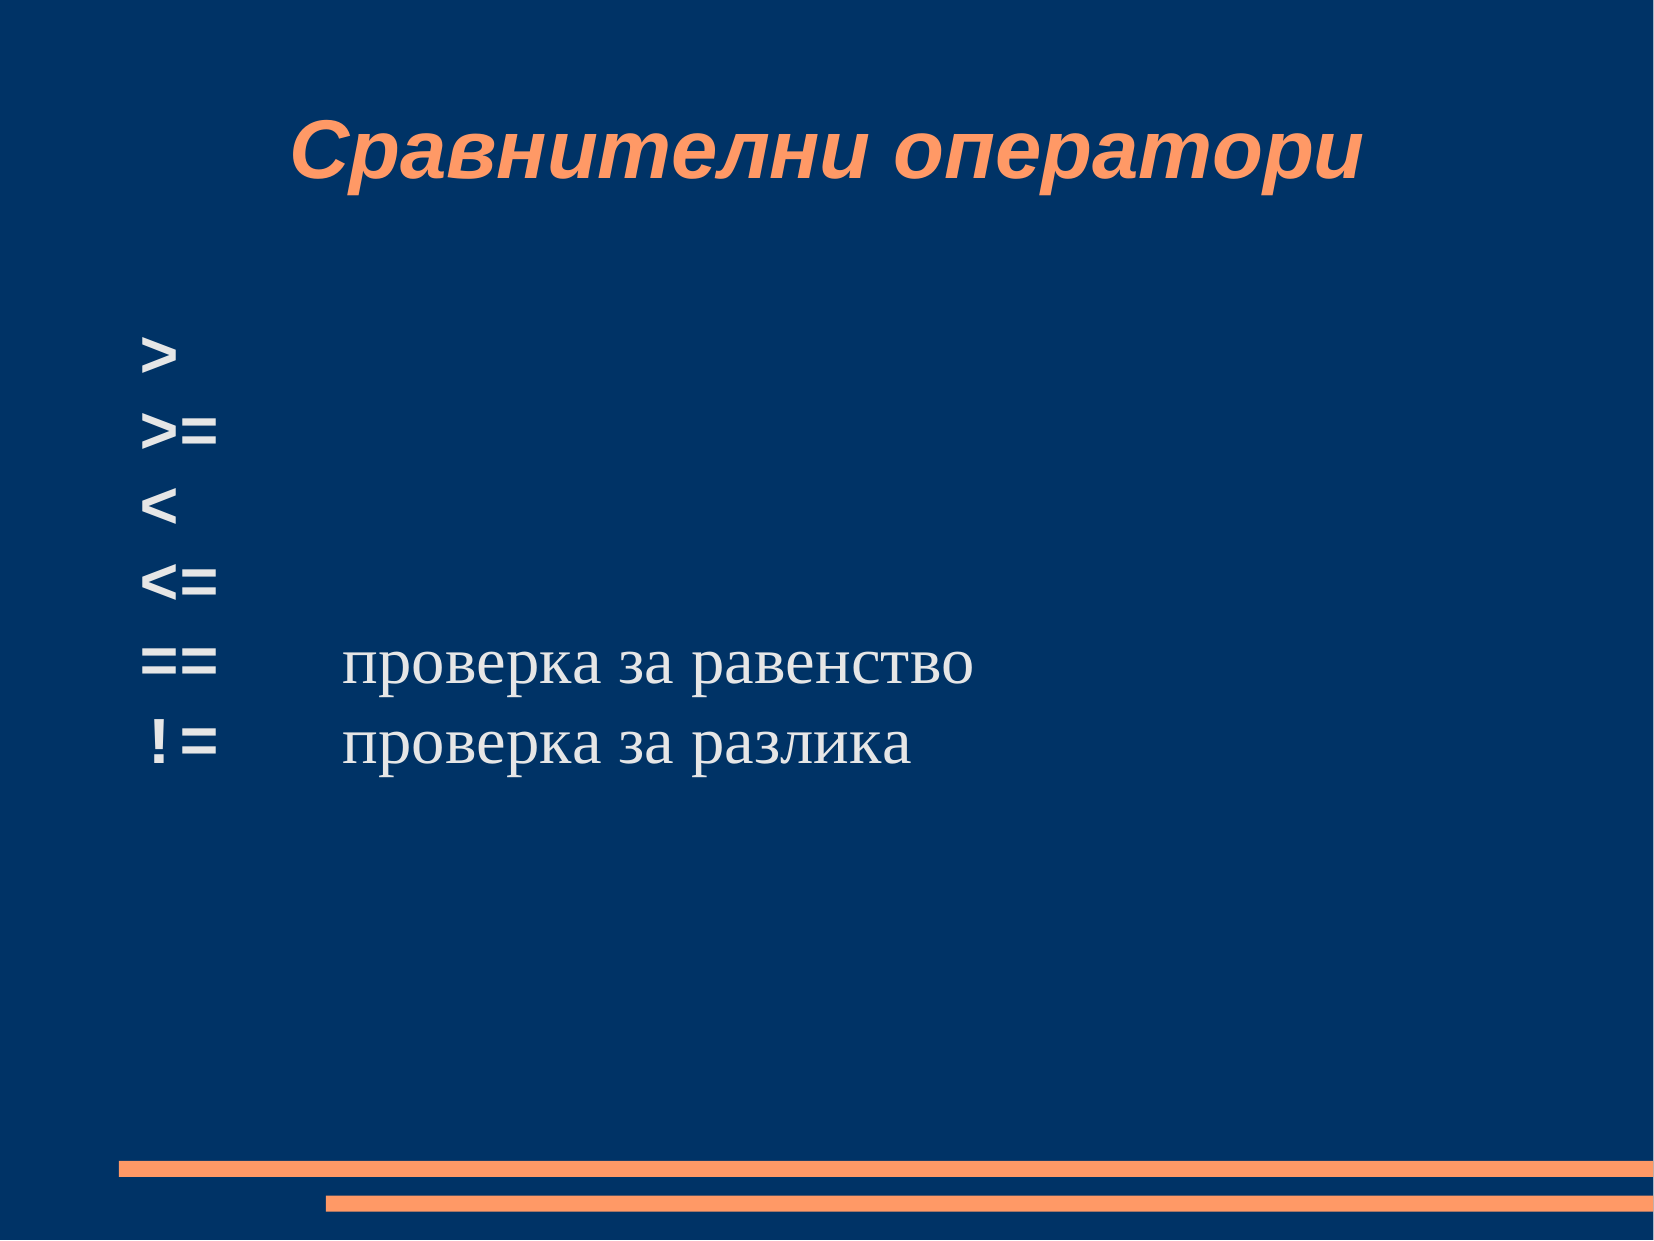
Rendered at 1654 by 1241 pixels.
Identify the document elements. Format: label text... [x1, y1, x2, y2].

title Сравнителни оператори [121, 46, 1534, 254]
list > >= < <= == проверка за равенство != проверка за разлика [121, 322, 1561, 945]
